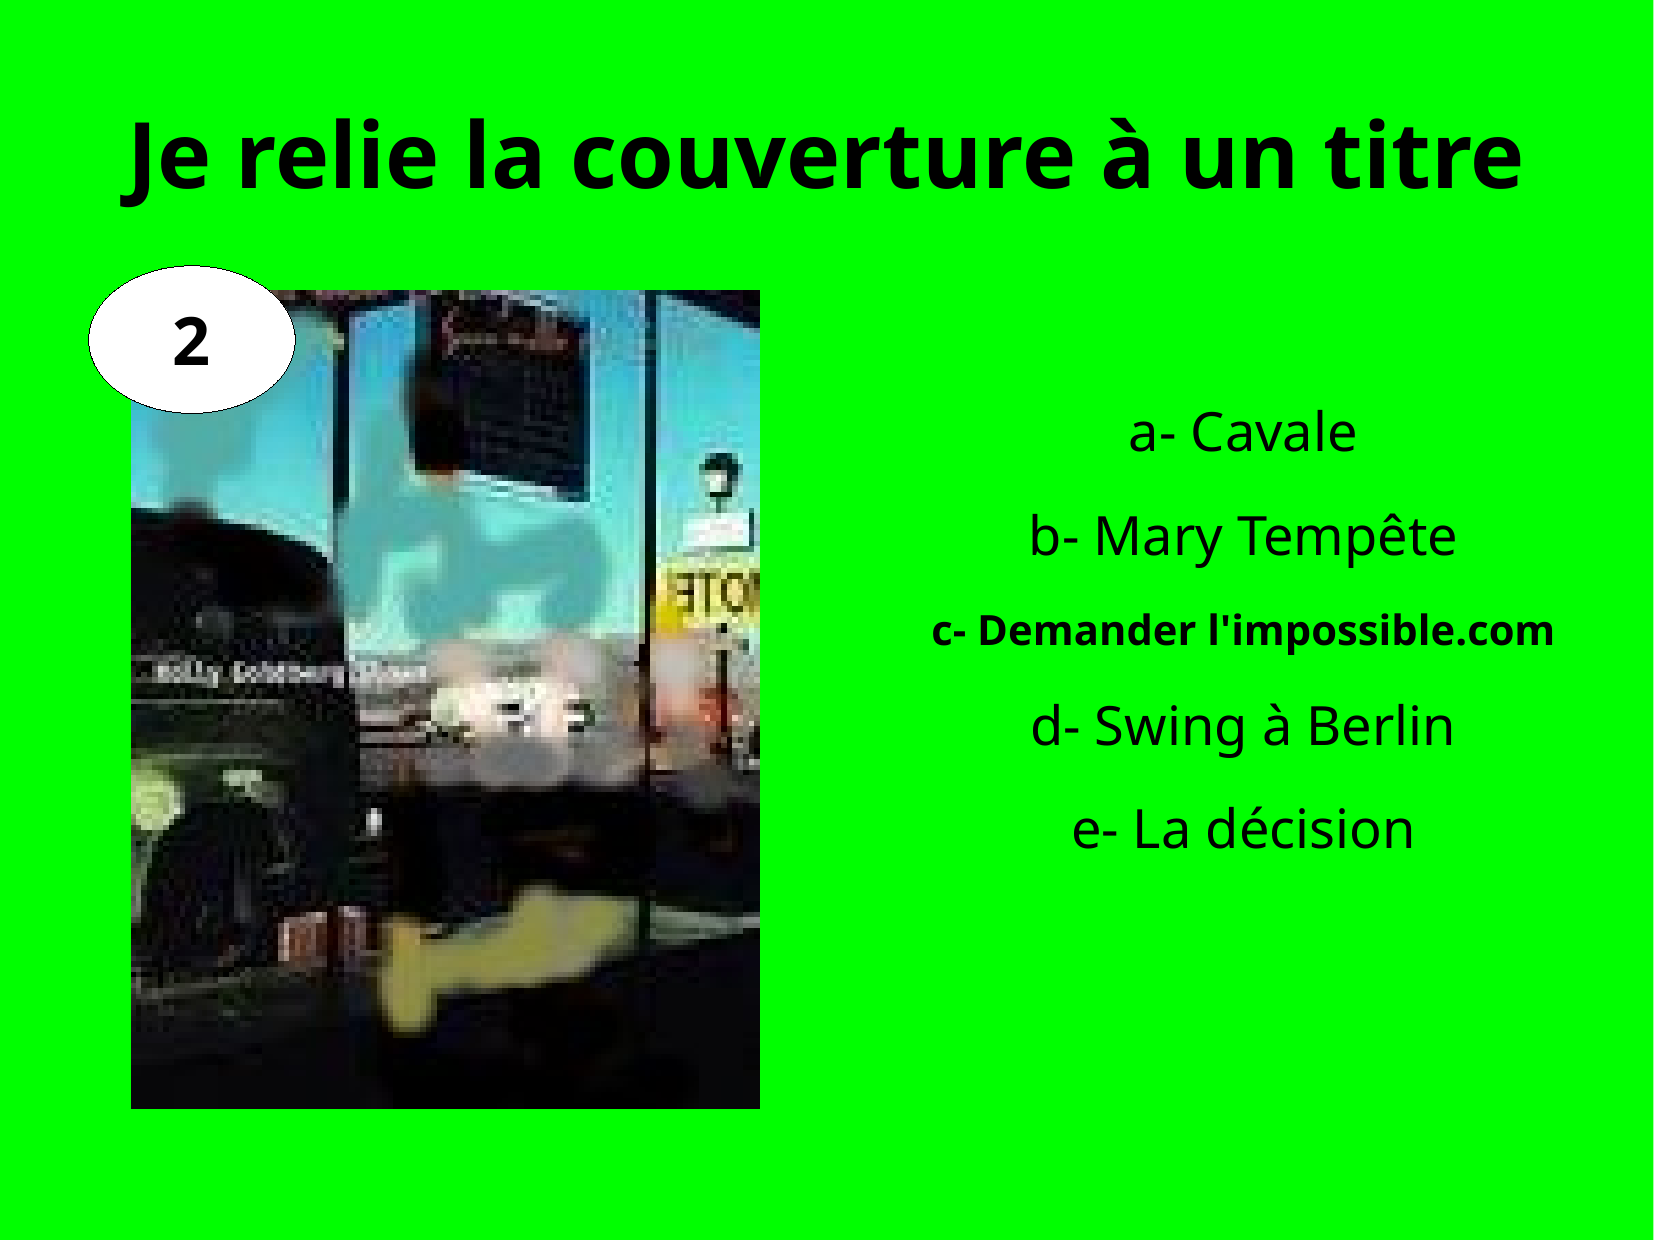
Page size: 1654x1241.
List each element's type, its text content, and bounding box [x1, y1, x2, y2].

picture [131, 290, 760, 1109]
list a- Cavale b- Mary Tempête c- Demander l'impossible.com d- Swing à Berlin e- La décision [845, 290, 1572, 1094]
text_box 2 [88, 265, 296, 414]
title Je relie la couverture à un titre [82, 56, 1571, 250]
